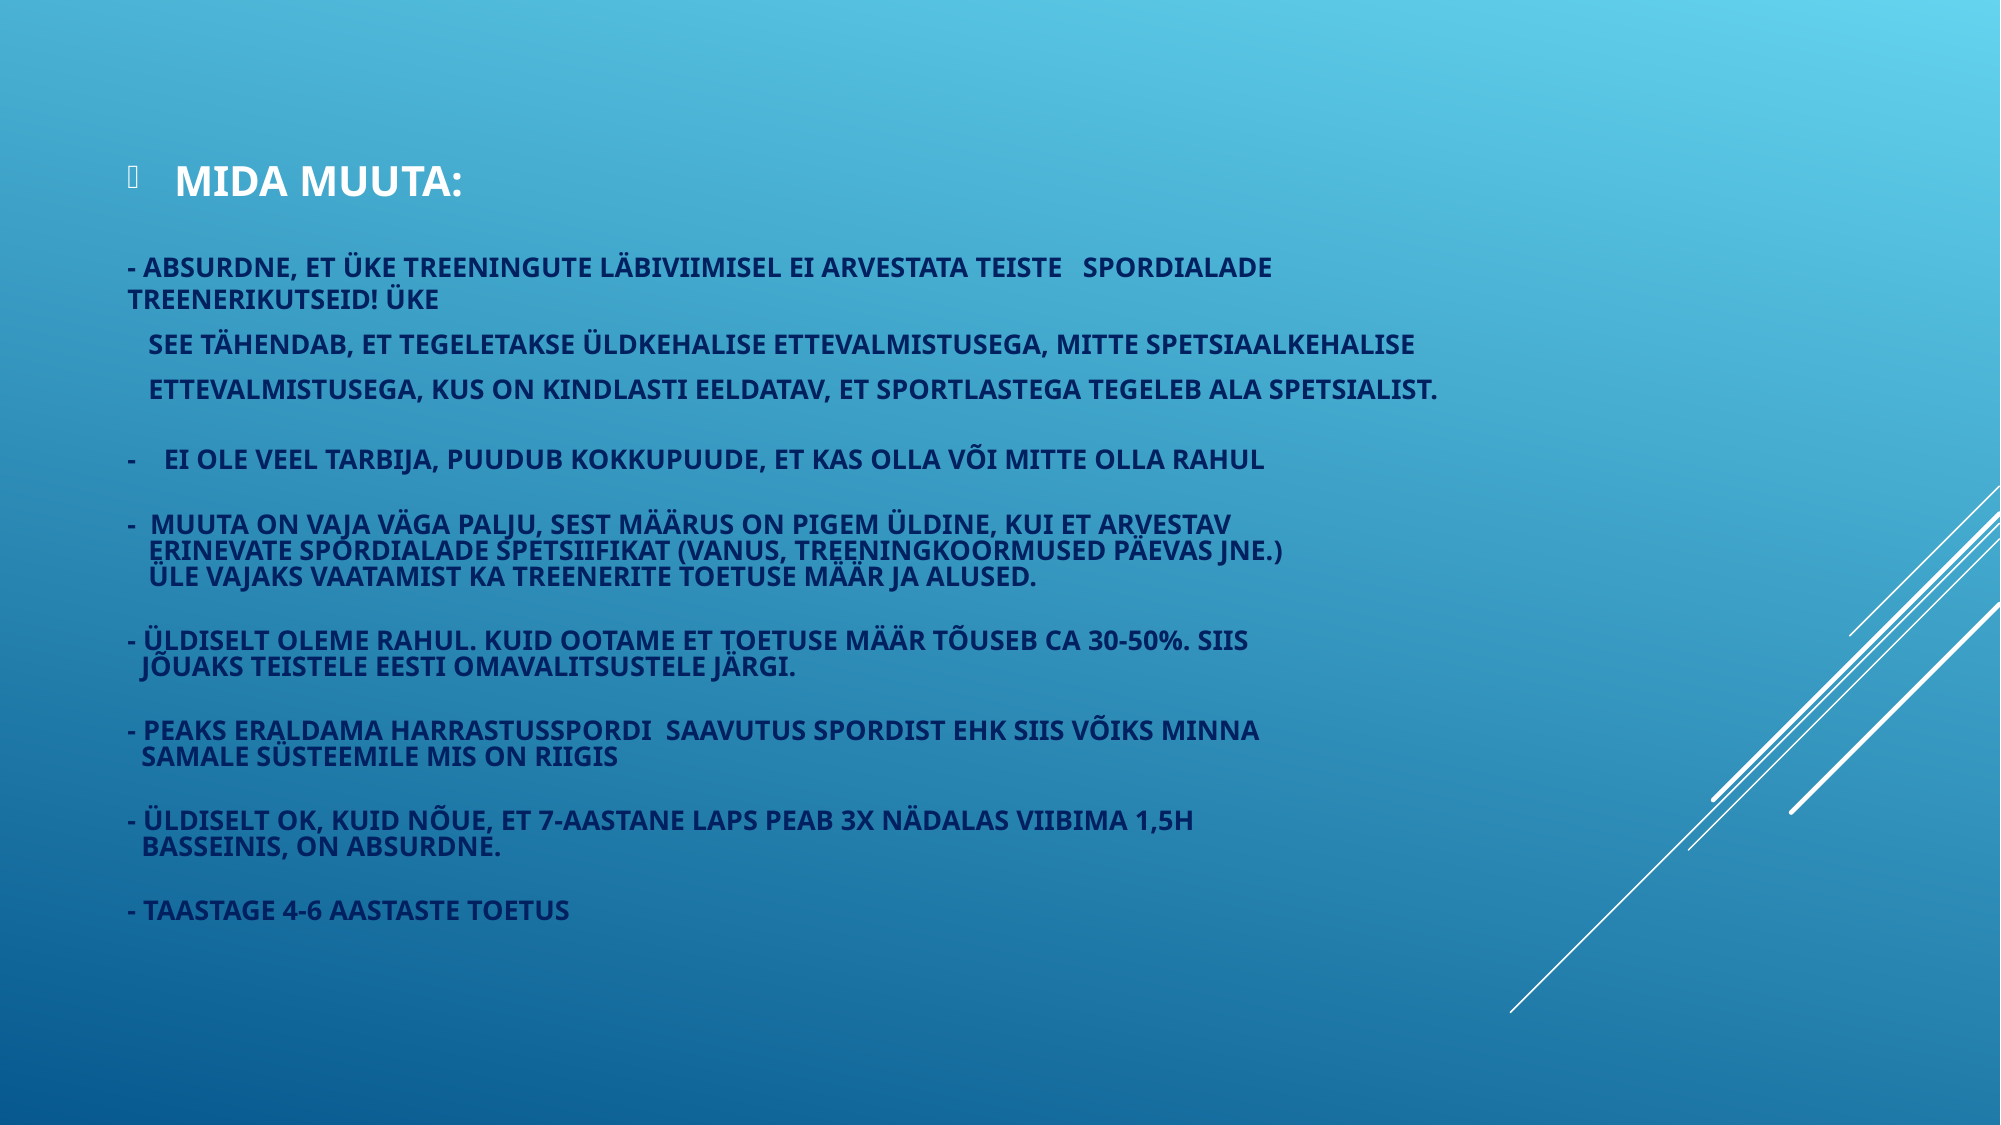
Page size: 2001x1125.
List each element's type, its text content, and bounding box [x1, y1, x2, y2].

list Mida muuta: - Absurdne, et ÜKE treeningute läbiviimisel ei arvestata teiste spordialade treenerikutseid! ÜKE see tähendab, et tegeletakse üldkehalise ettevalmistusega, mitte spetsiaalkehalise ettevalmistusega, kus on kindlasti eeldatav, et sportlastega tegeleb ala spetsialist. - ei ole veel tarbija, puudub kokkupuude, et kas olla või mitte olla rahul - Muuta on vaja väga palju, sest määrus on pigem üldine, kui et arvestav erinevate spordialade spetsiifikat (vanus, treeningkoormused päevas jne.) Üle vajaks vaatamist ka treenerite toetuse määr ja alused. - Üldiselt oleme rahul. Kuid ootame et toetuse määr tõuseb ca 30-50%. Siis jõuaks teistele Eesti omavalitsustele järgi. - peaks eraldama Harrastusspordi saavutus spordist ehk sIis võiks minna samale süsteemile mis on riigis - Üldiselt ok, kuid nõue, et 7-aastane laps peab 3x nädalas viibima 1,5h basseinis, on absurdne. - taastage 4-6 aastaste toetus [112, 18, 1513, 1085]
